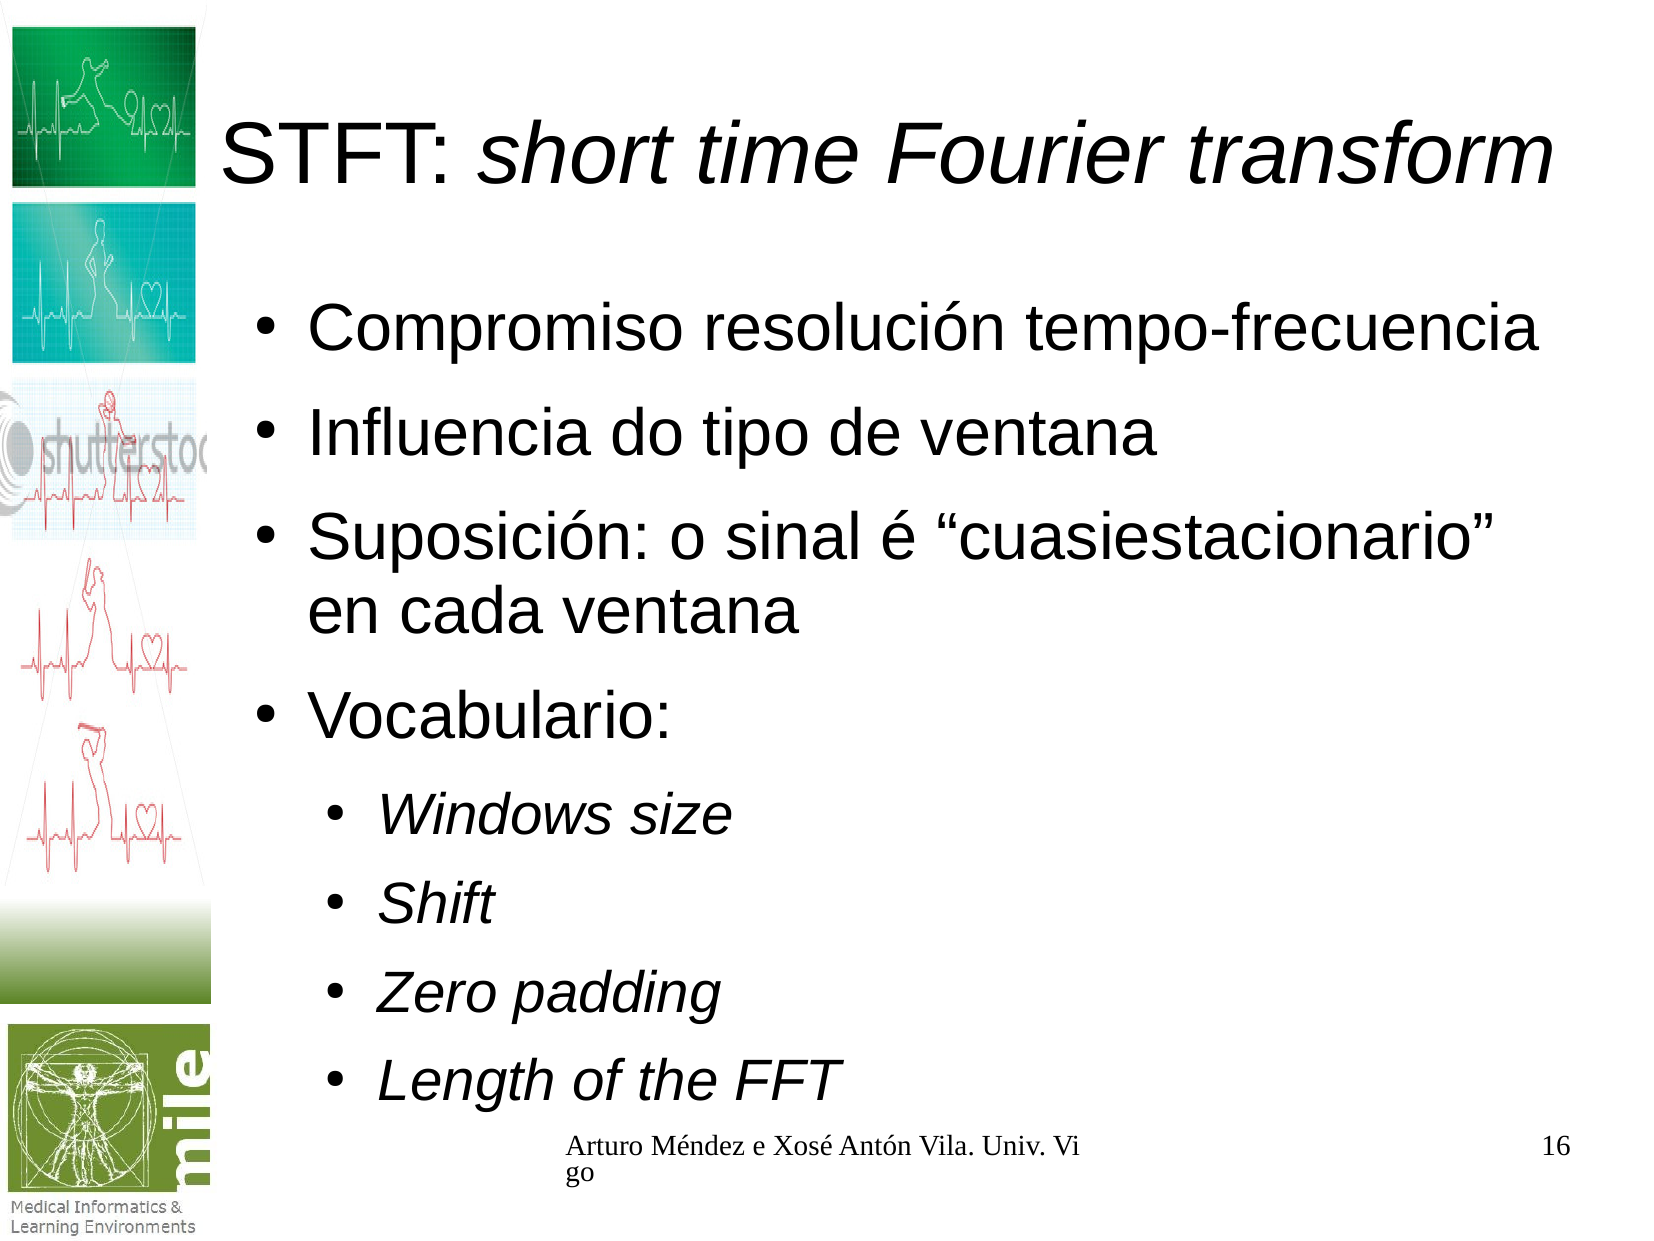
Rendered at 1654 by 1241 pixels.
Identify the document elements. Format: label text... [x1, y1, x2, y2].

list Compromiso resolución tempo-frecuencia Influencia do tipo de ventana Suposición: o sinal é “cuasiestacionario” en cada ventana Vocabulario: Windows size Shift Zero padding Length of the FFT [236, 290, 1571, 1109]
picture [0, 1008, 228, 1241]
picture [0, 0, 207, 886]
title STFT: short time Fourier transform [206, 49, 1571, 257]
